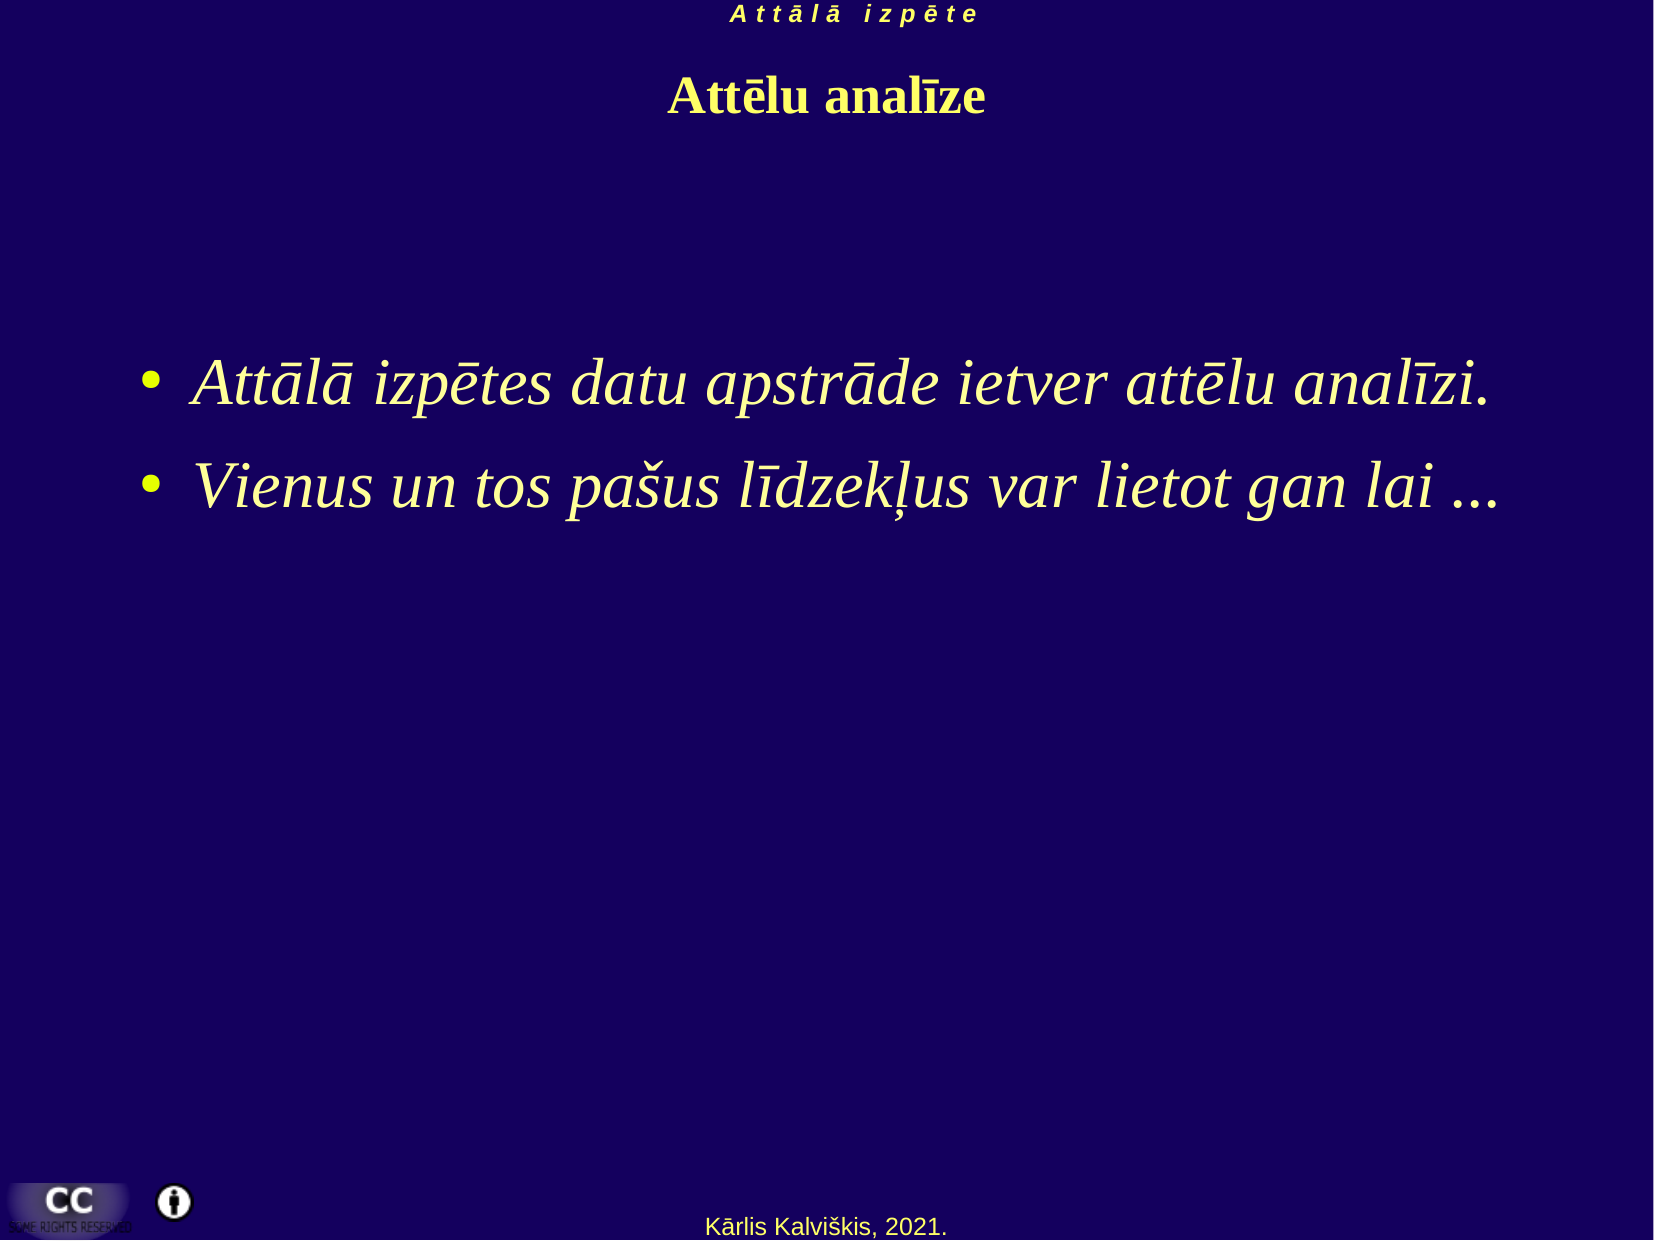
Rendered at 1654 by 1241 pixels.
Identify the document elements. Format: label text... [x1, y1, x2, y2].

picture [155, 1183, 194, 1222]
title Attēlu analīze [120, 65, 1533, 334]
list Attālā izpētes datu apstrāde ietver attēlu analīzi. Vienus un tos pašus līdzekļus var lietot gan lai ... [121, 344, 1534, 751]
picture [0, 1183, 141, 1241]
